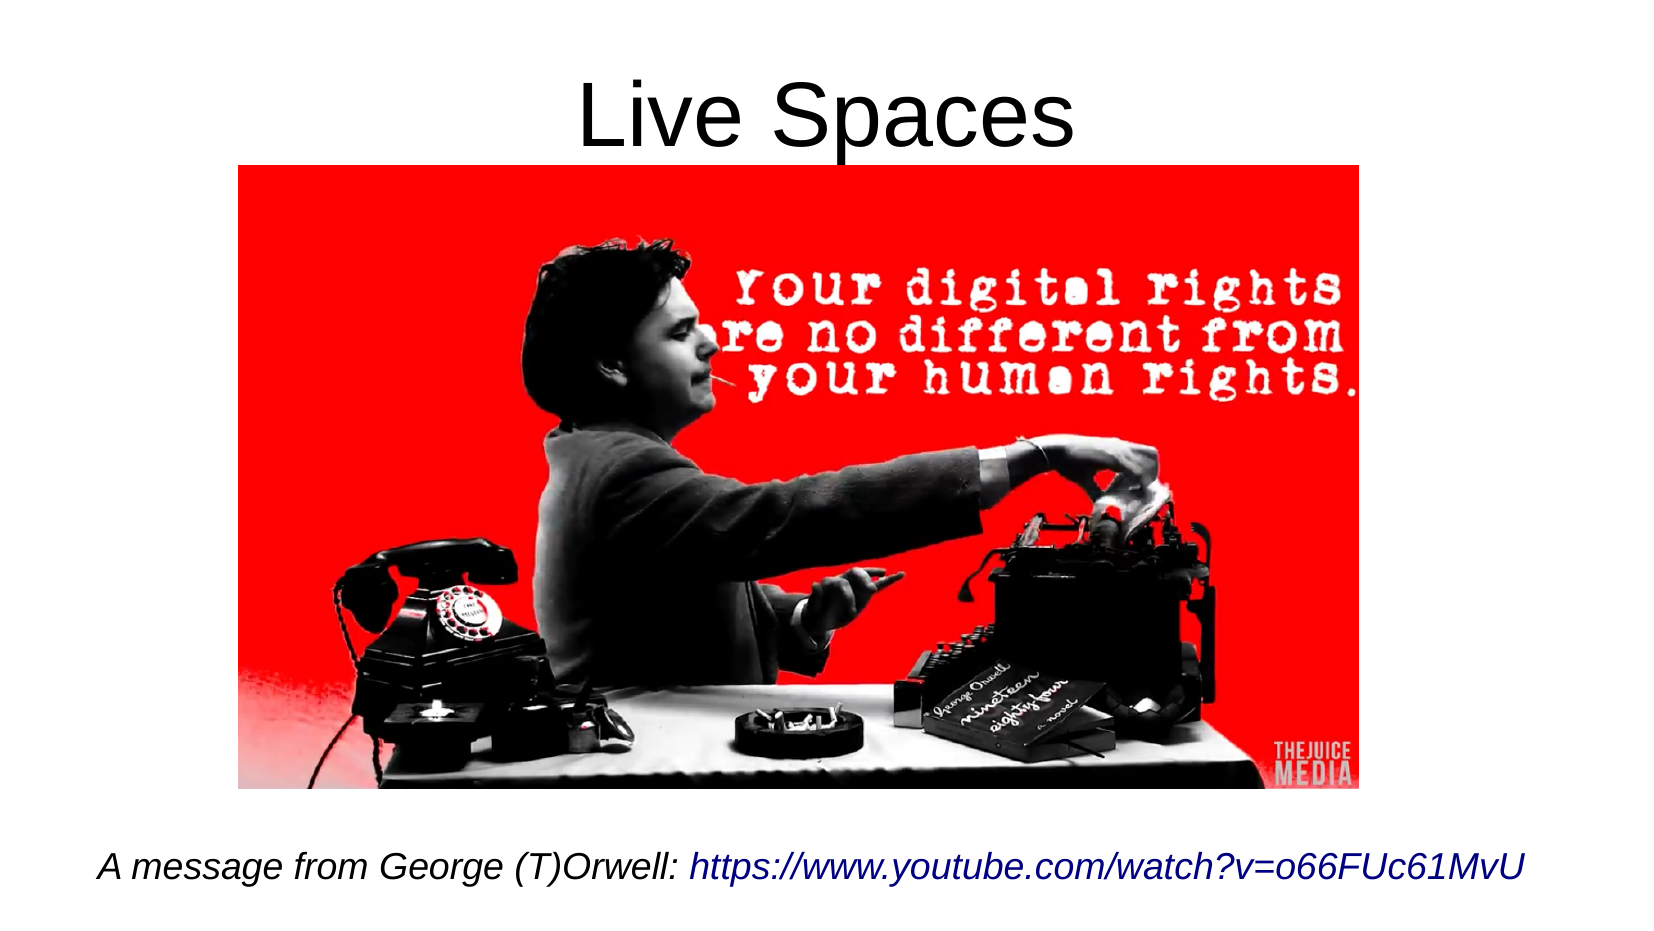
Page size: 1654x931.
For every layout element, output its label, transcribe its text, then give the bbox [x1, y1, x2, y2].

picture [238, 165, 1359, 789]
title Live Spaces [82, 37, 1571, 193]
text_box A message from George (T)Orwell: https://www.youtube.com/watch?v=o66FUc61MvU [82, 838, 1571, 902]
